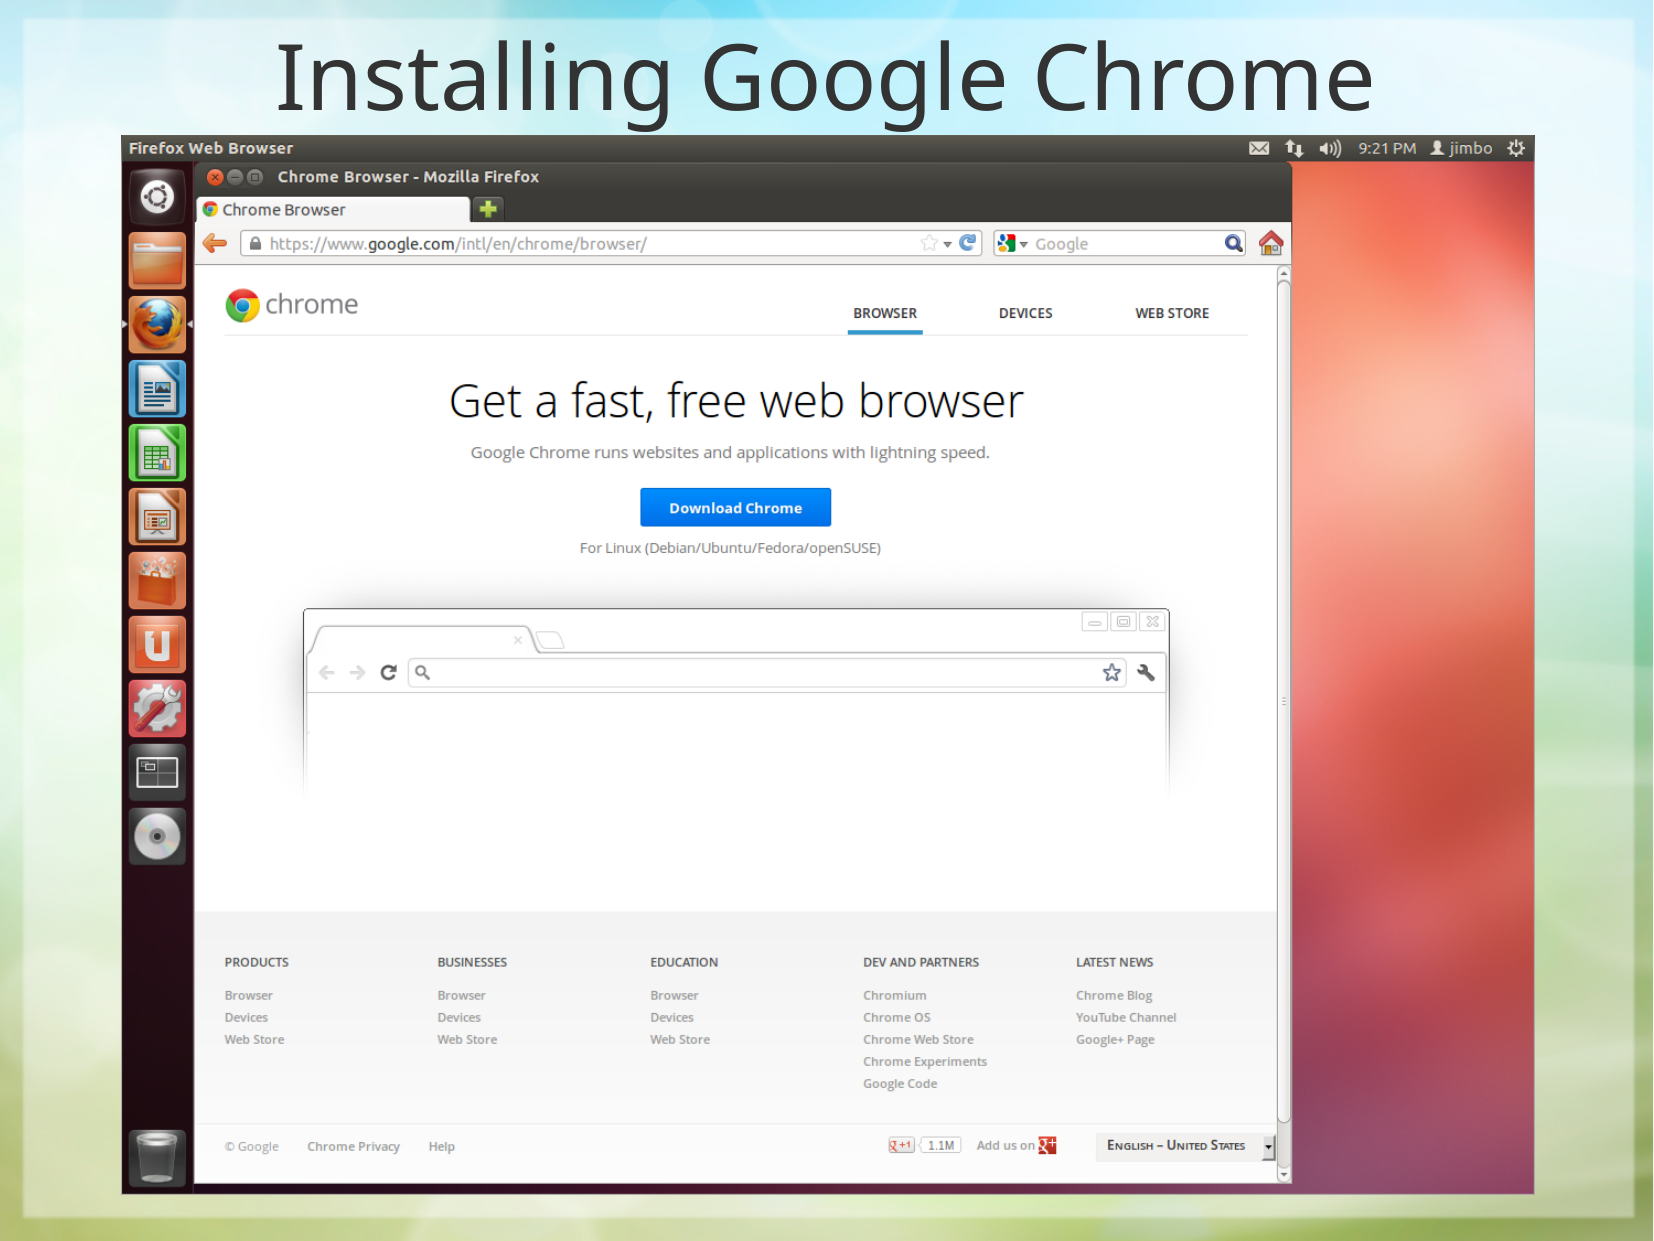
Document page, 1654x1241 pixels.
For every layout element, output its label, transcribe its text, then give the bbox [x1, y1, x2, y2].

picture [0, 0, 1654, 1241]
title Installing Google Chrome [82, 0, 1571, 151]
